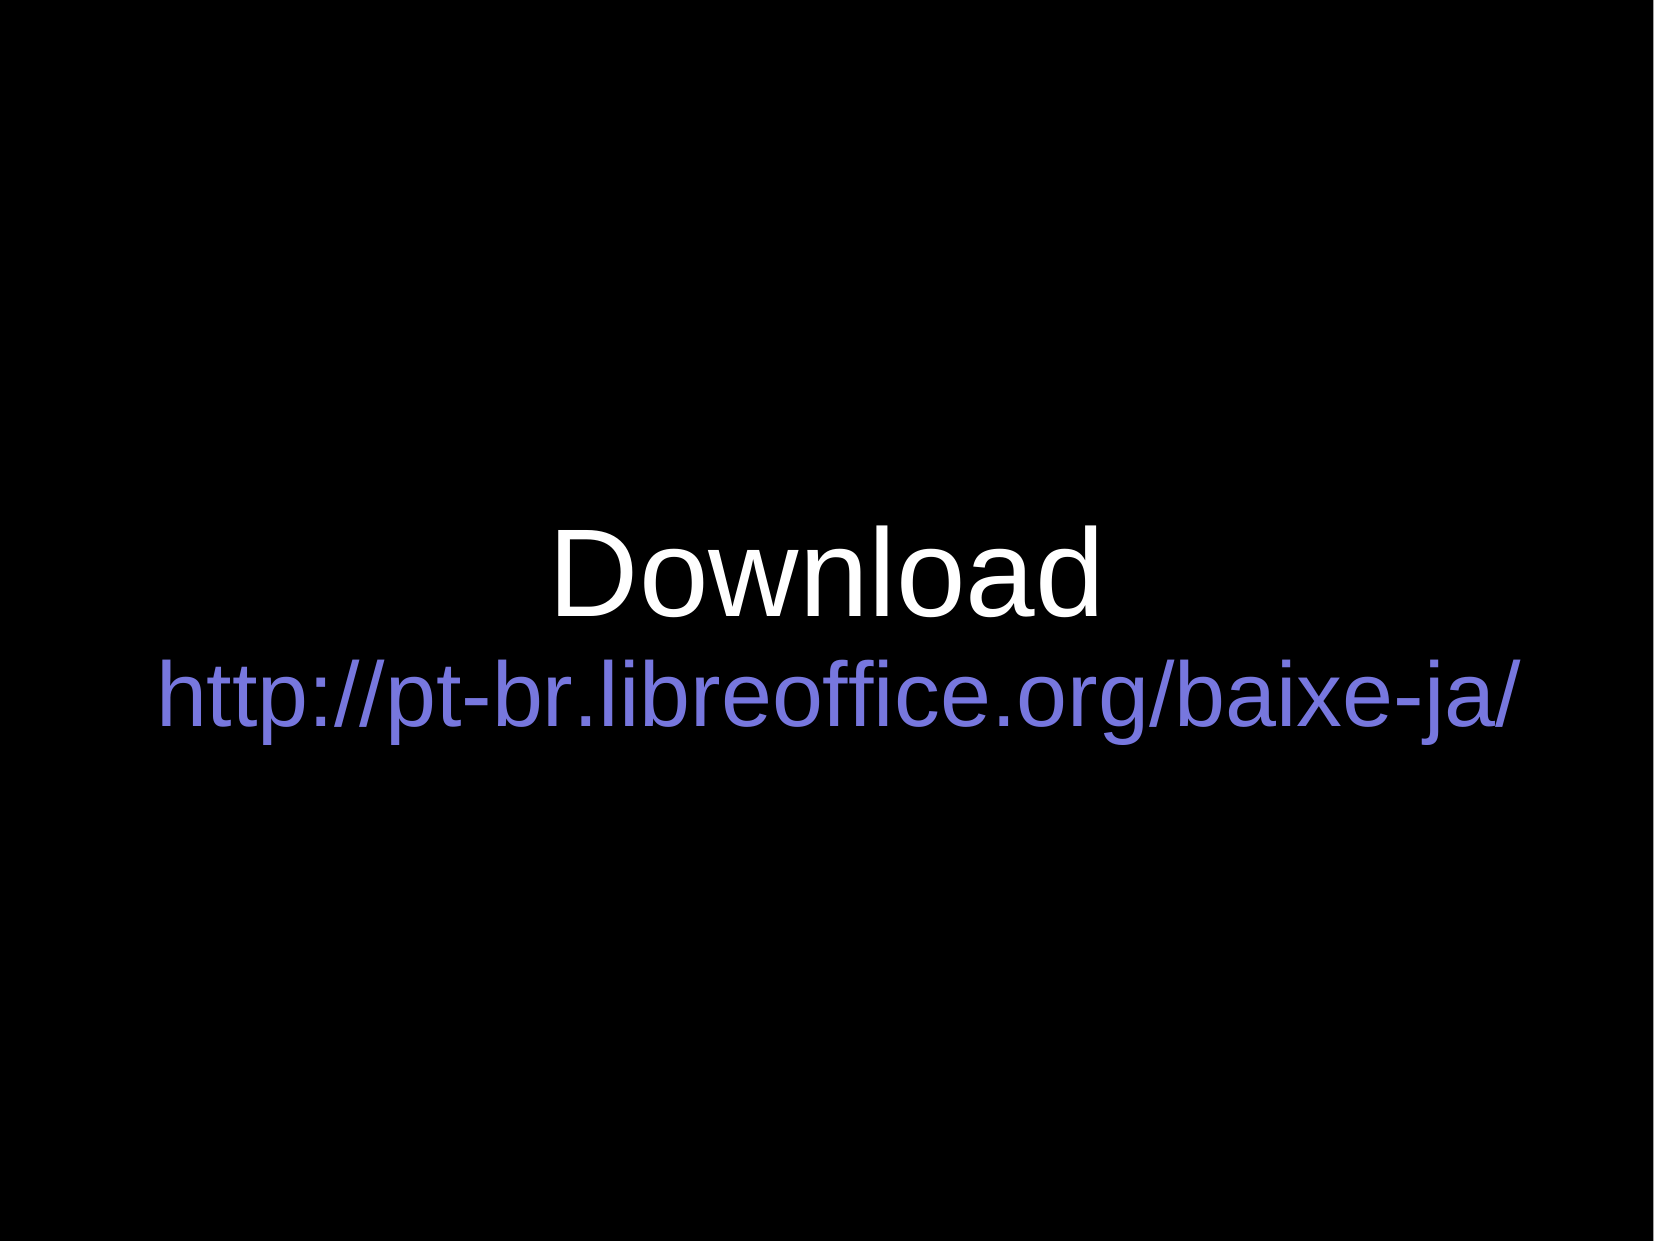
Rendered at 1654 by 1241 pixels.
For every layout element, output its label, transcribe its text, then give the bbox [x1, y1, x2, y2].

title Download http://pt-br.libreoffice.org/baixe-ja/ [0, 0, 1654, 1241]
